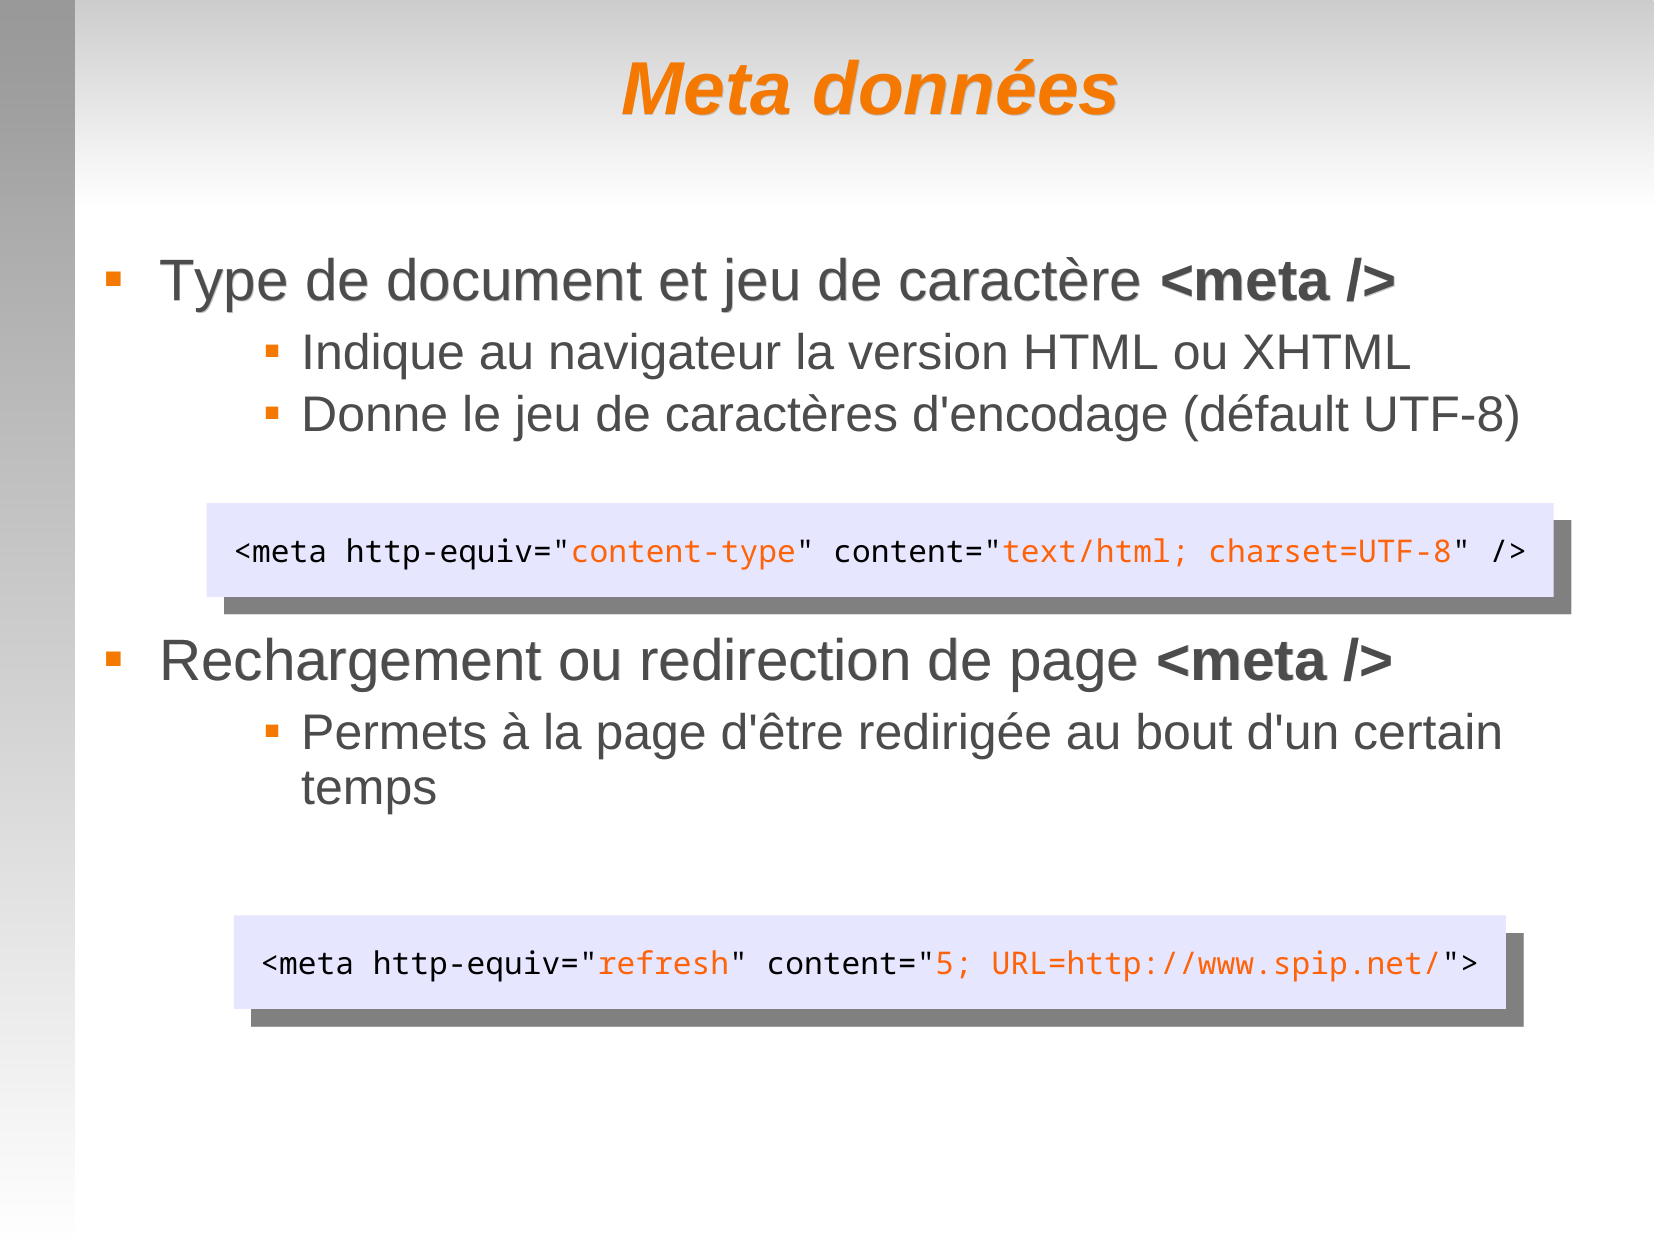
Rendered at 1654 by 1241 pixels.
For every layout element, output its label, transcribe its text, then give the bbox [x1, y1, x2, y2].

title Meta données [88, 0, 1654, 178]
text_box <meta http-equiv="refresh" content="5; URL=http://www.spip.net/"> [233, 915, 1506, 1003]
list Type de document et jeu de caractère <meta /> Indique au navigateur la version HTML ou XHTML Donne le jeu de caractères d'encodage (défault UTF-8) Rechargement ou redirection de page <meta /> Permets à la page d'être redirigée au bout d'un certain temps [88, 248, 1654, 1067]
text_box <meta http-equiv="content-type" content="text/html; charset=UTF-8" /> [206, 503, 1554, 591]
